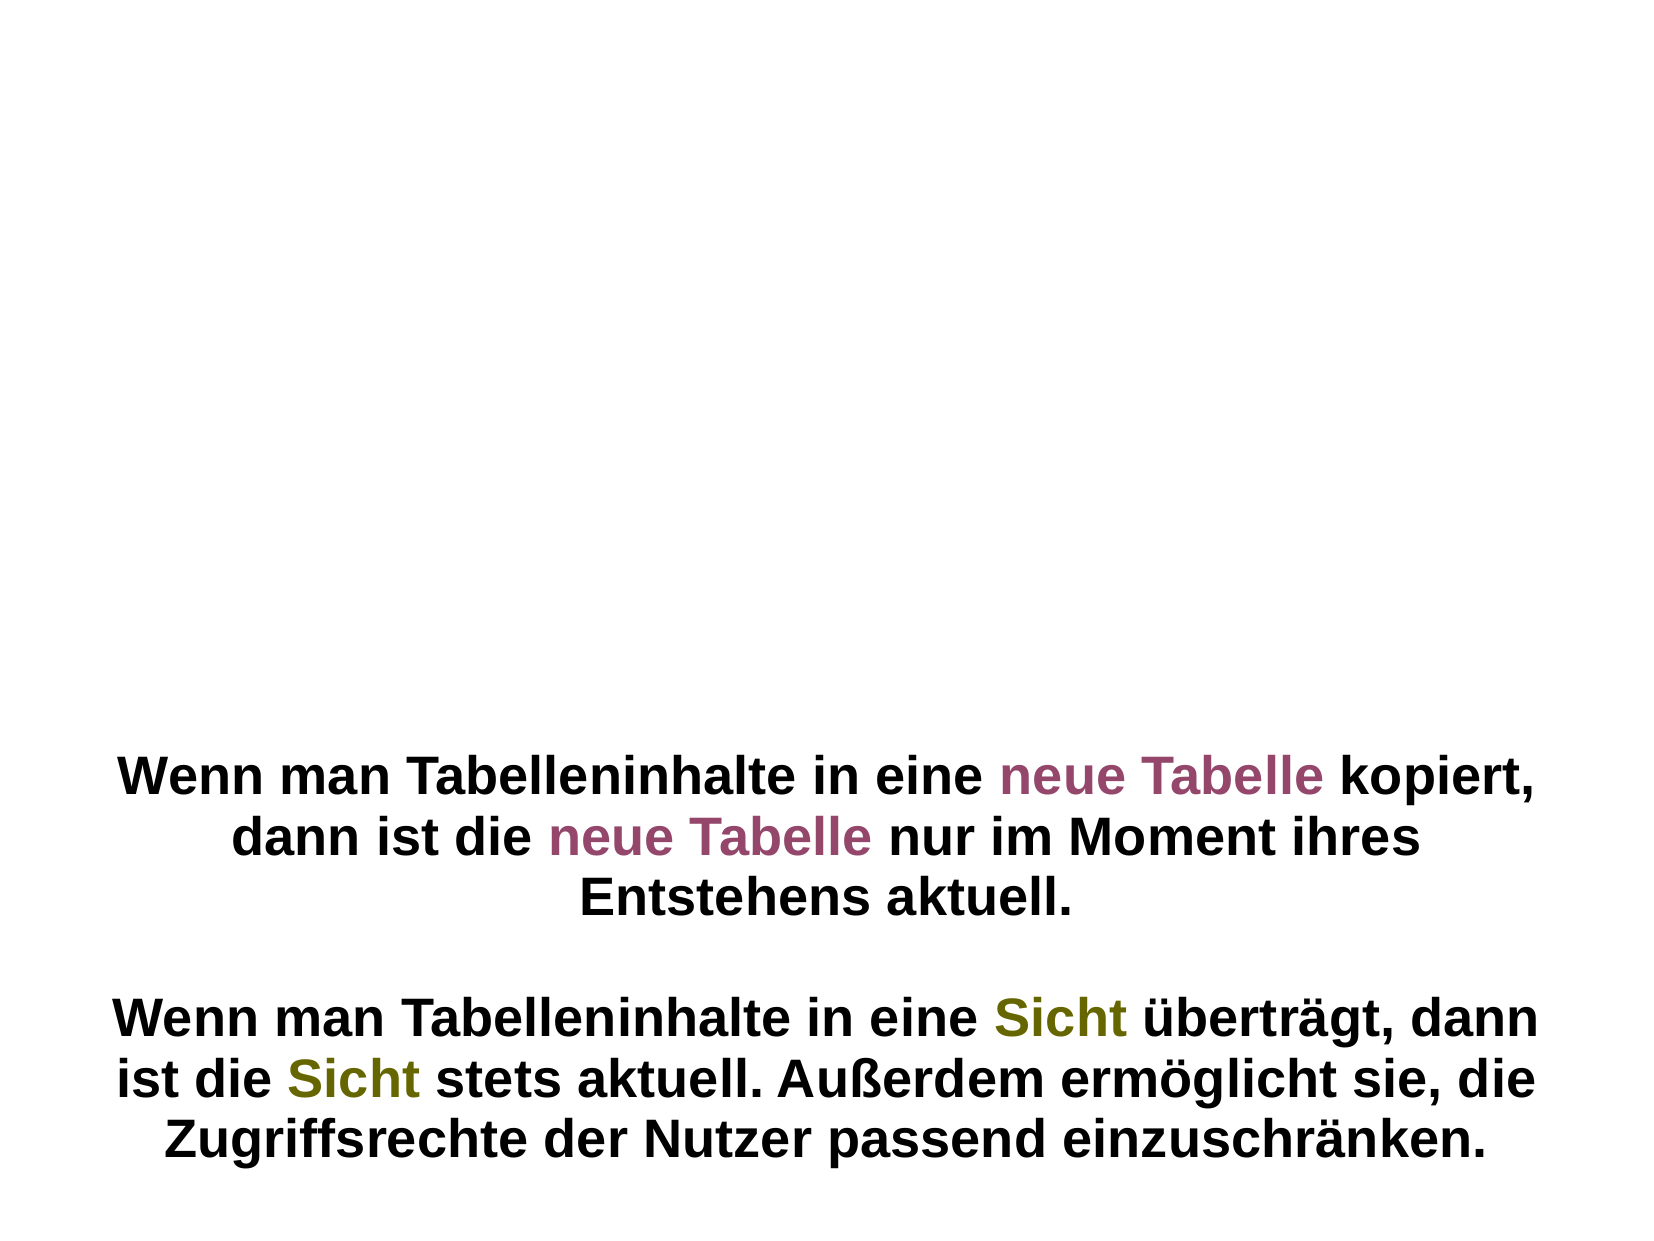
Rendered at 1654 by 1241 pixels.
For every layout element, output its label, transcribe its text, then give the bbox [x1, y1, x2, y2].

text_box Wenn man Tabelleninhalte in eine neue Tabelle kopiert, dann ist die neue Tabelle nur im Moment ihres Entstehens aktuell. Wenn man Tabelleninhalte in eine Sicht überträgt, dann ist die Sicht stets aktuell. Außerdem ermöglicht sie, die Zugriffsrechte der Nutzer passend einzuschränken. [88, 738, 1565, 1188]
